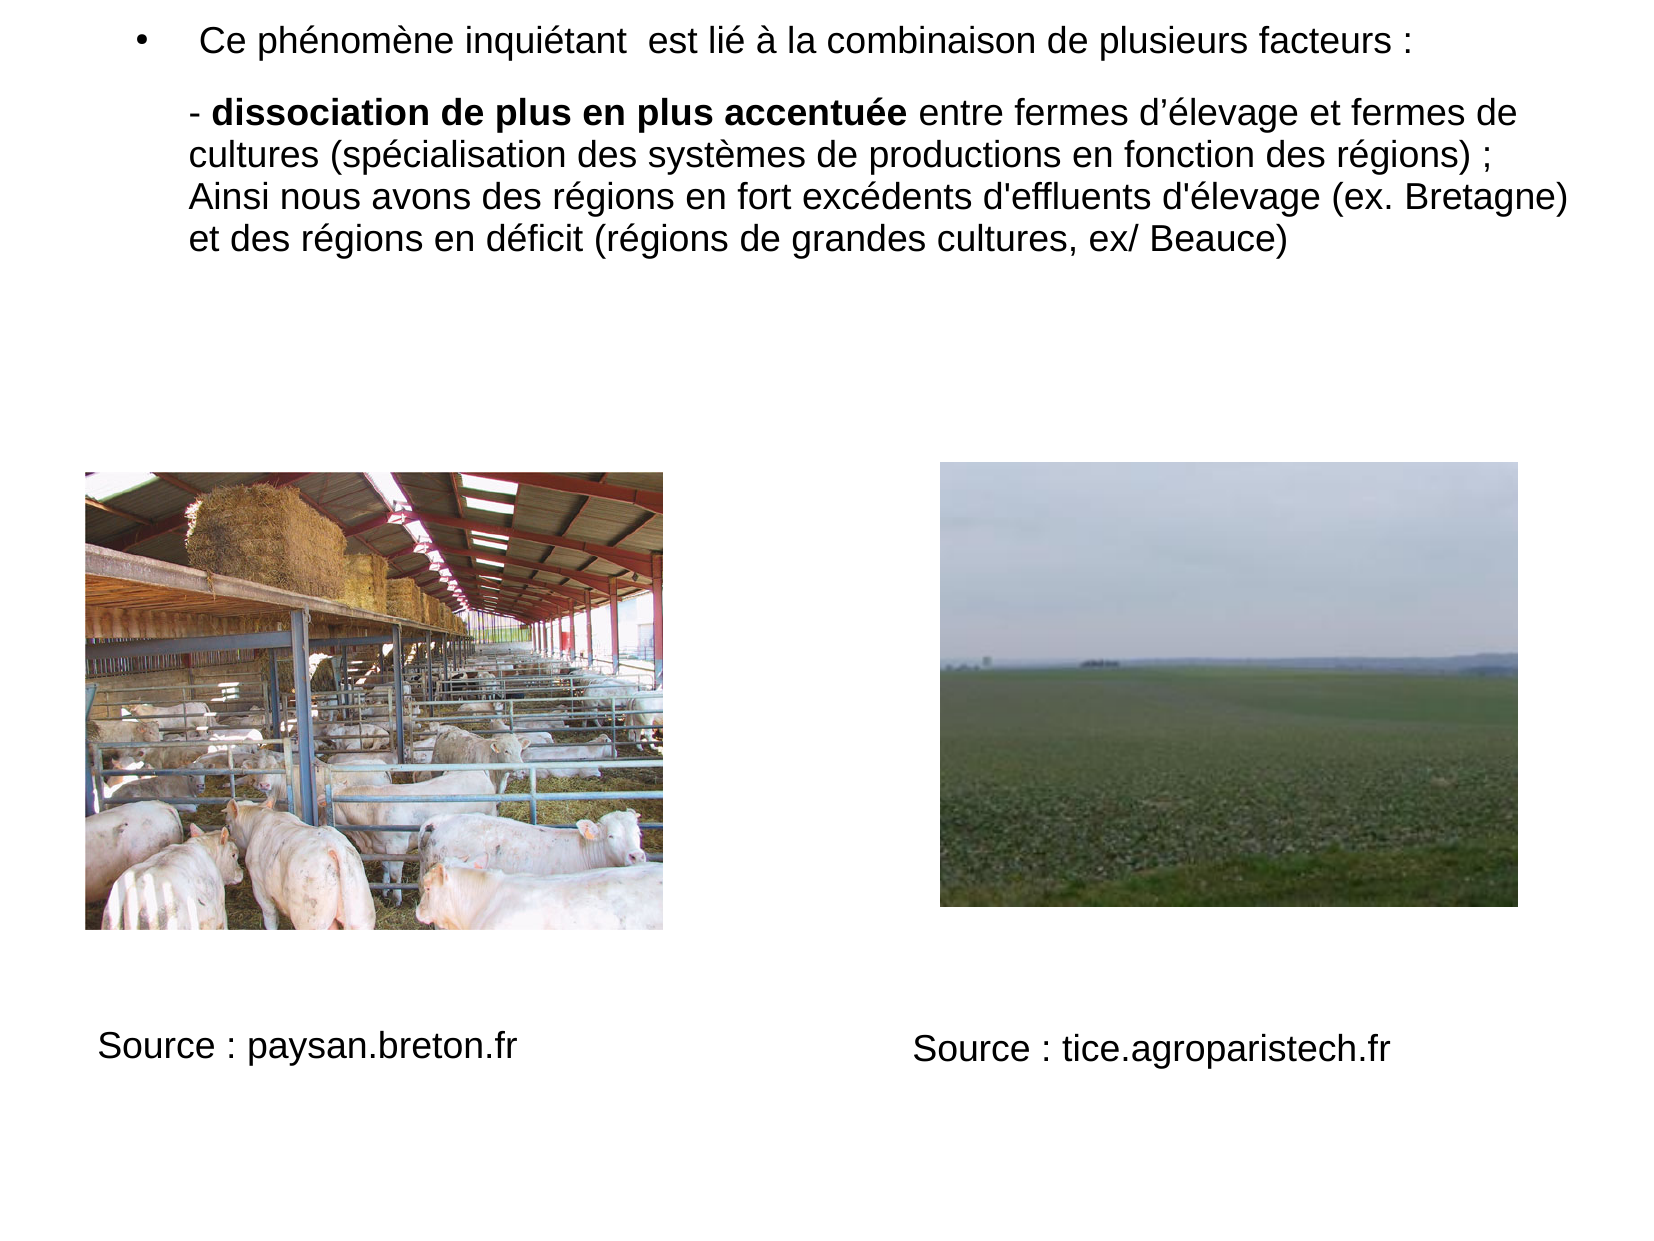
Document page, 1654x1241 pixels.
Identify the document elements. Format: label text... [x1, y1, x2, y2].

picture [940, 462, 1518, 907]
picture [85, 472, 663, 930]
text_box Source : tice.agroparistech.fr [897, 1020, 1563, 1077]
list Ce phénomène inquiétant est lié à la combinaison de plusieurs facteurs : - dissociation de plus en plus accentuée entre fermes d’élevage et fermes de cultures (spécialisation des systèmes de productions en fonction des régions) ; Ainsi nous avons des régions en fort excédents d'effluents d'élevage (ex. Bretagne) et des régions en déficit (régions de grandes cultures, ex/ Beauce) [117, 20, 1573, 978]
text_box Source : paysan.breton.fr [82, 1017, 703, 1075]
